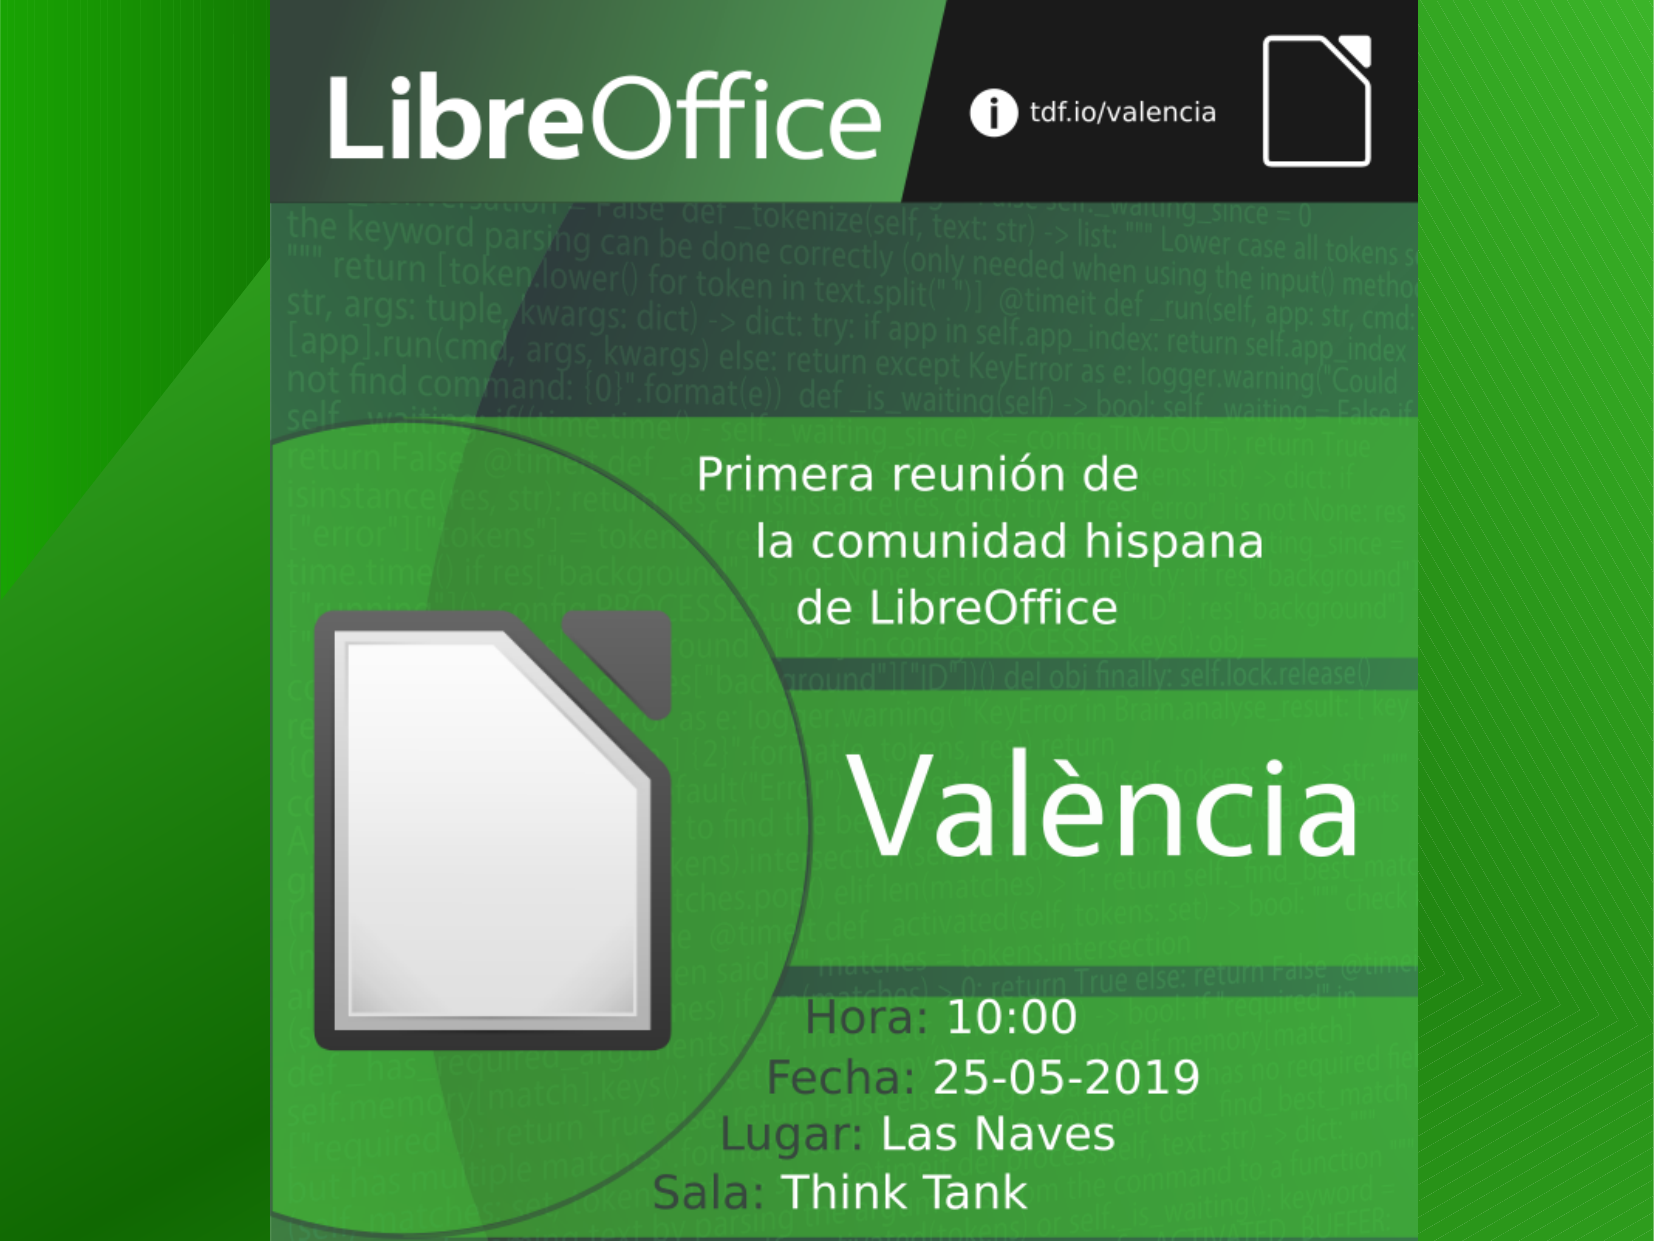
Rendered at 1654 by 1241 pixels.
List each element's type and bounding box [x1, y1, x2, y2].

picture [270, 0, 1418, 1241]
